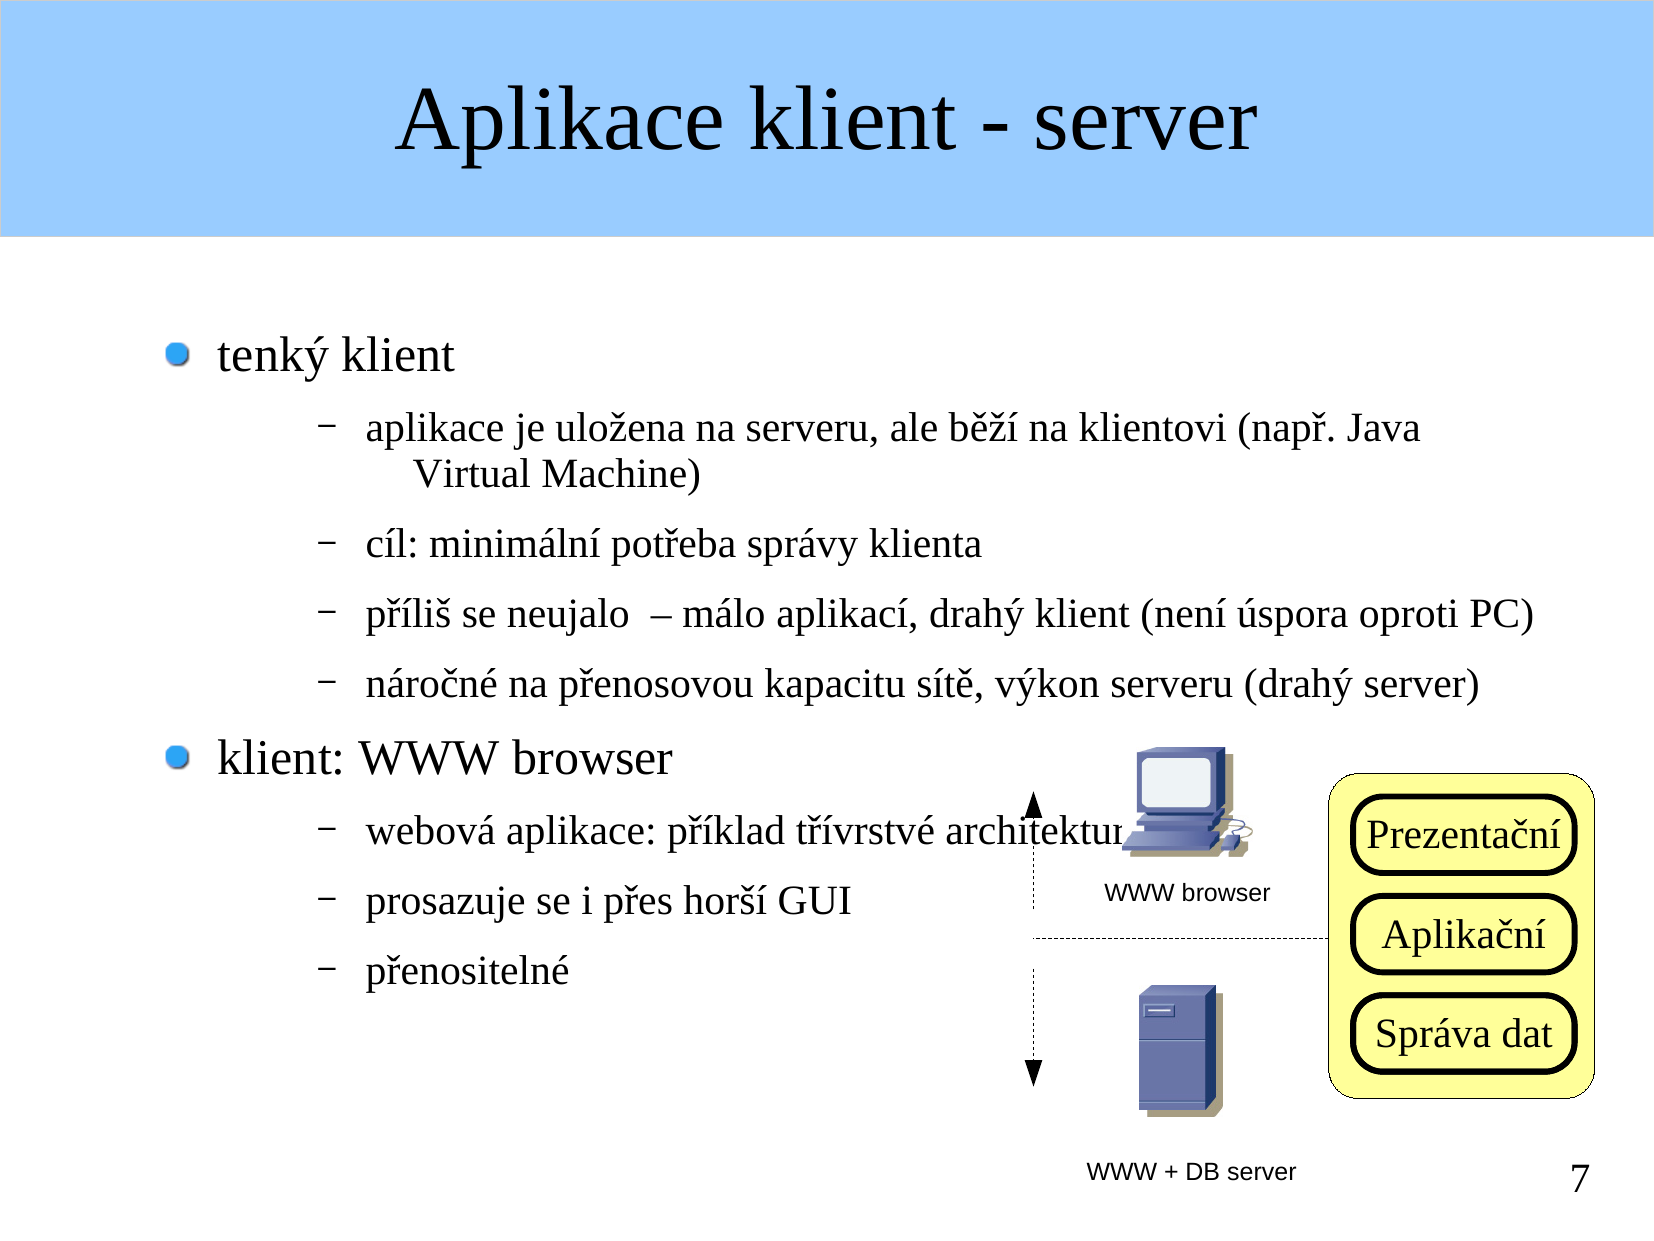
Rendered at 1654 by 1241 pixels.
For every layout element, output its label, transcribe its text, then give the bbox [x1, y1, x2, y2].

text_box WWW browser [1104, 878, 1271, 922]
list tenký klient aplikace je uložena na serveru, ale běží na klientovi (např. Java Virtual Machine) cíl: minimální potřeba správy klienta příliš se neujalo – málo aplikací, drahý klient (není úspora oproti PC) náročné na přenosovou kapacitu sítě, výkon serveru (drahý server) klient: WWW browser webová aplikace: příklad třívrstvé architektury prosazuje se i přes horší GUI přenositelné [129, 327, 1542, 1164]
text_box [1542, 773, 1595, 1099]
picture [1139, 985, 1223, 1117]
title Aplikace klient - server [0, 0, 1654, 237]
picture [1122, 747, 1253, 857]
text_box Správa dat [1357, 999, 1571, 1068]
text_box WWW + DB server [1086, 1157, 1298, 1200]
text_box Prezentační [1353, 796, 1575, 873]
text_box Aplikační [1353, 895, 1575, 973]
